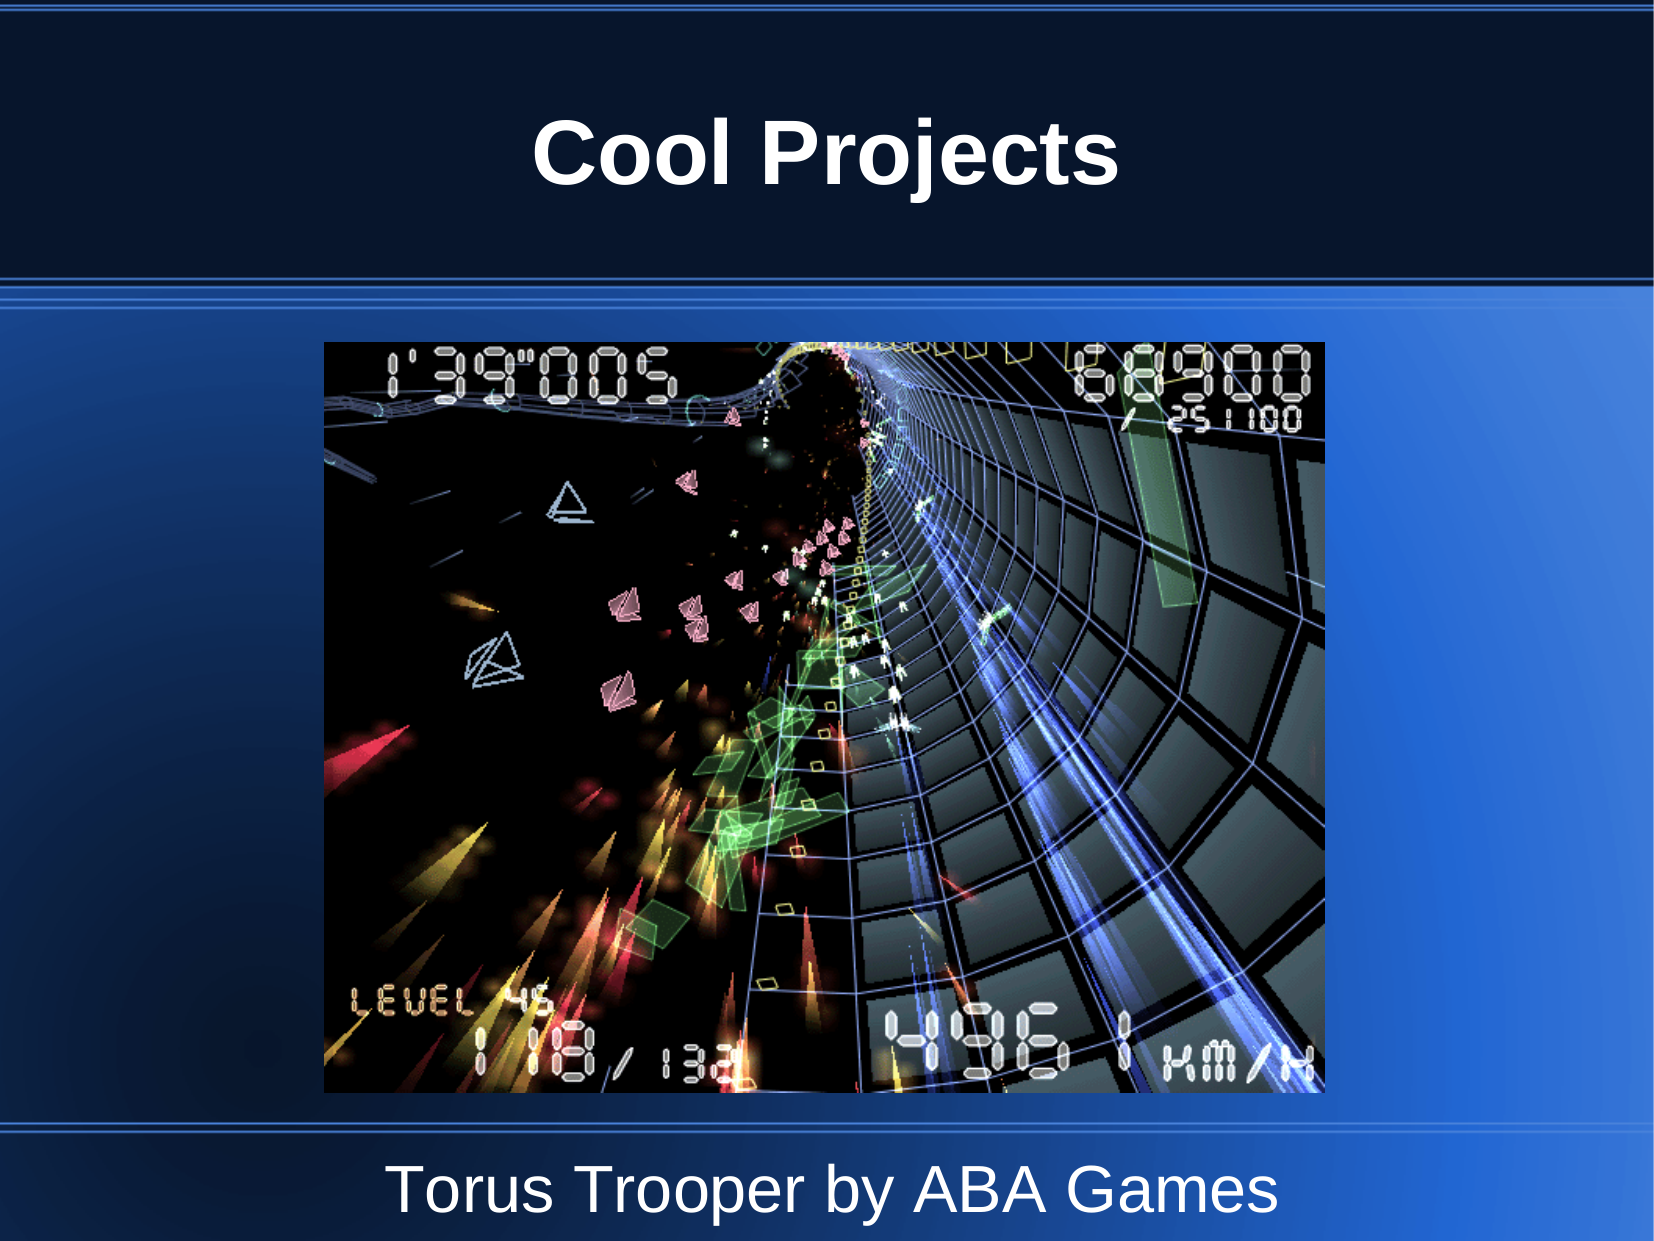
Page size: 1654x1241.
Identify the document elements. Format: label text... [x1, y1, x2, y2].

list Torus Trooper by ABA Games [29, 1151, 1565, 1235]
picture [0, 0, 1654, 1241]
title Cool Projects [82, 49, 1571, 257]
